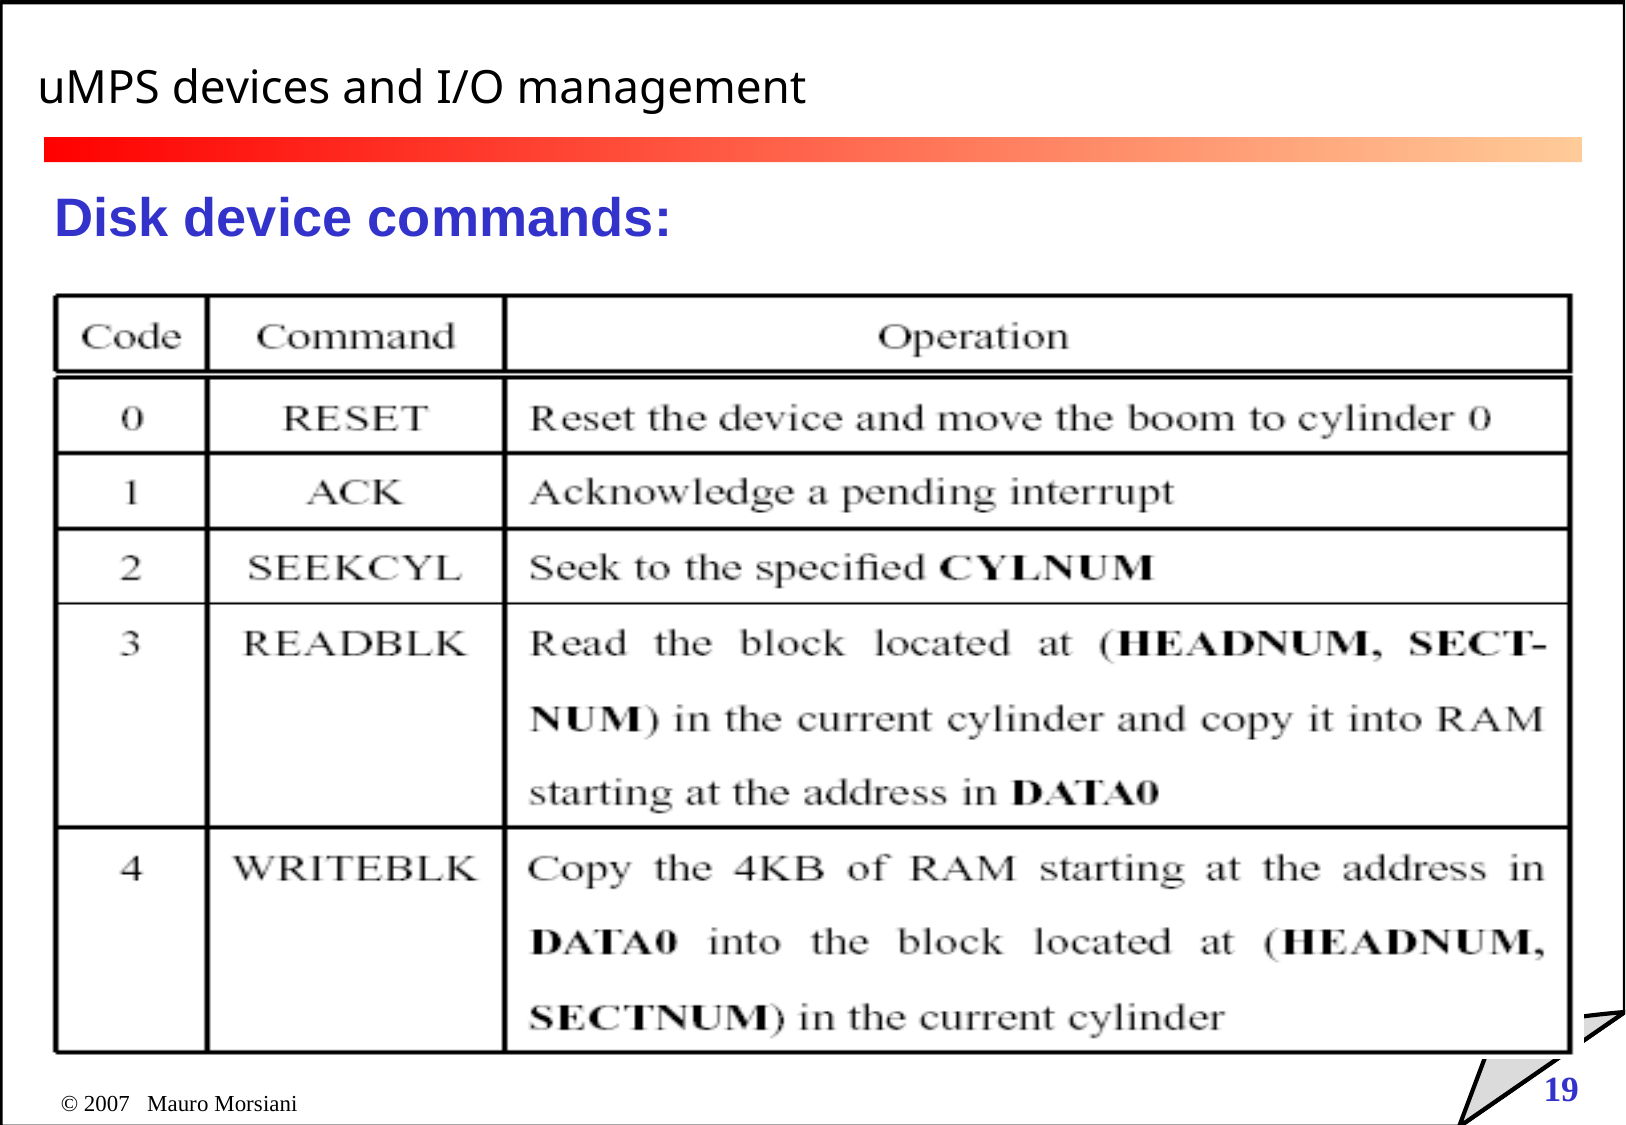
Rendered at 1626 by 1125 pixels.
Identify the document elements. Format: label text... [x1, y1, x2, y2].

picture [46, 290, 1584, 1059]
title uMPS devices and I/O management [37, 44, 1587, 130]
list Disk device commands: [54, 187, 1557, 595]
